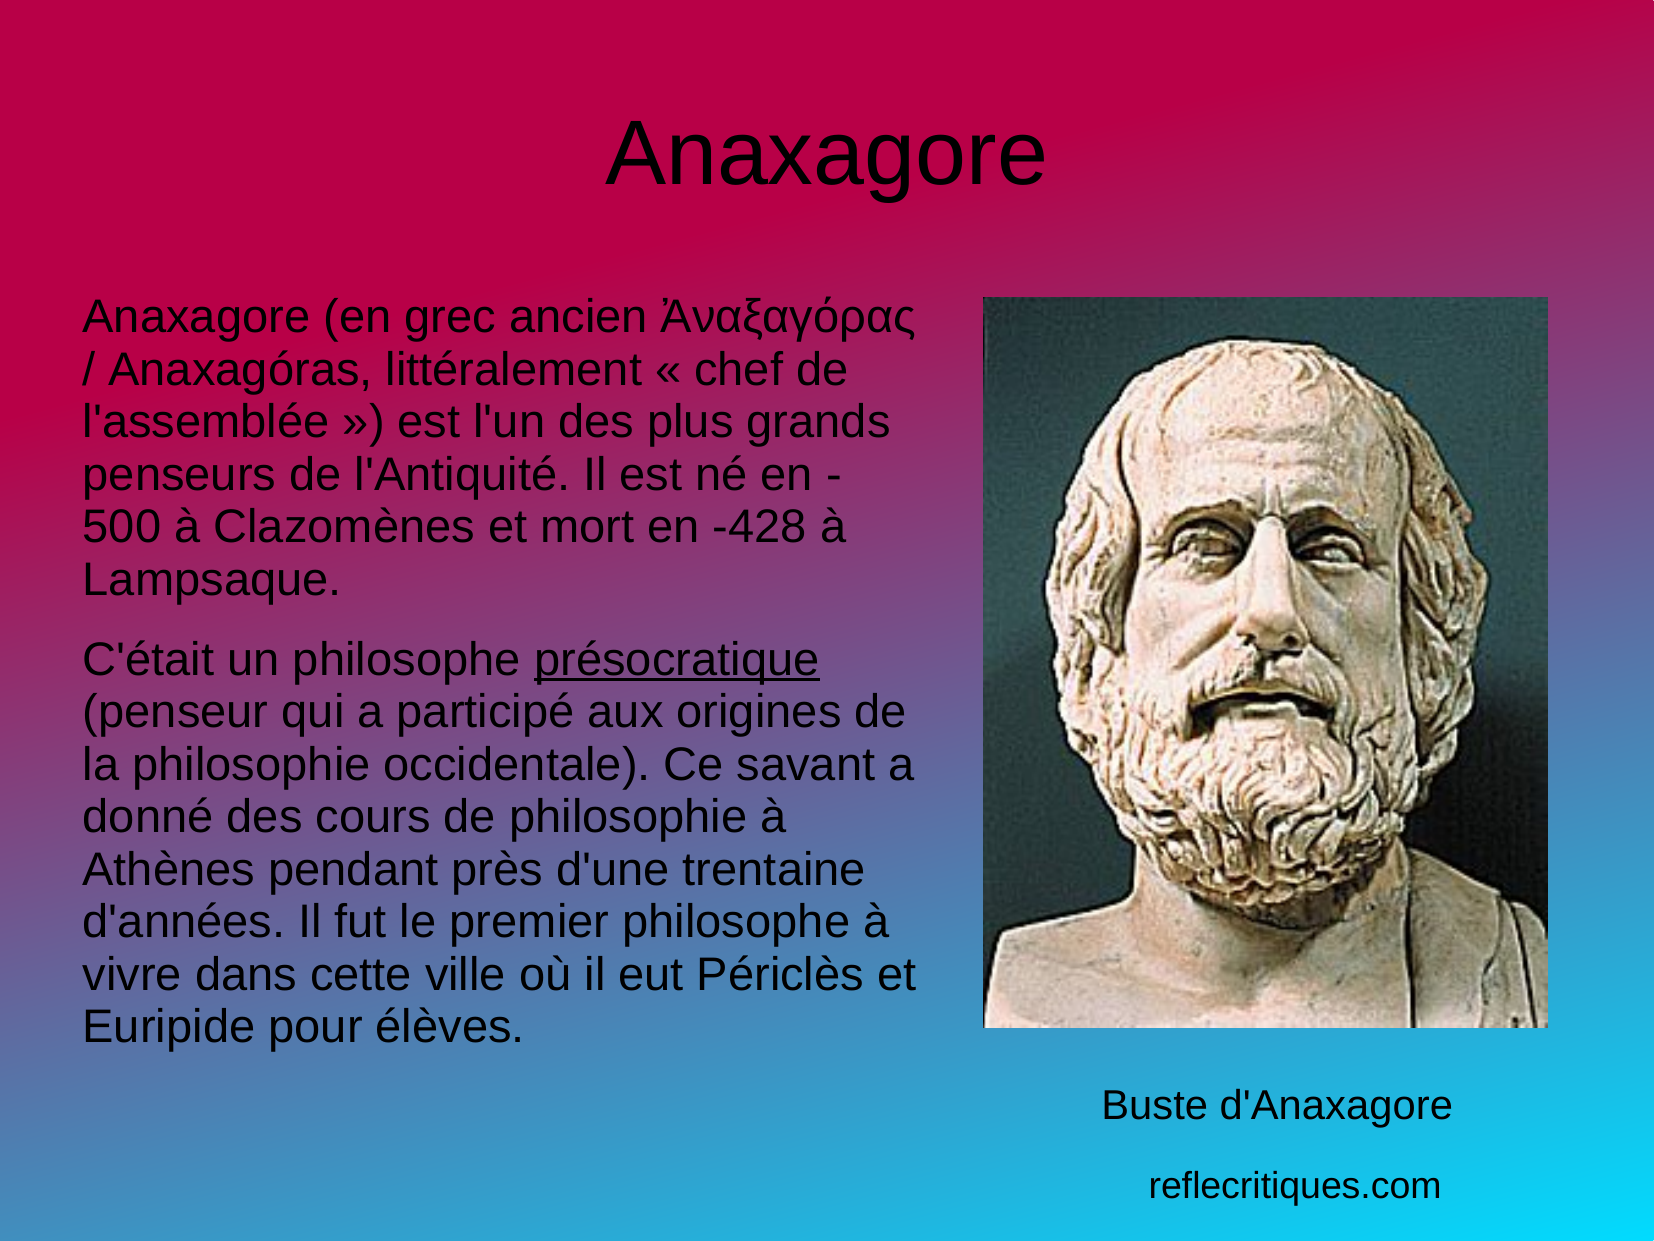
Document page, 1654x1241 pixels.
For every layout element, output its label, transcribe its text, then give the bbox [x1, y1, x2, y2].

text_box Buste d'Anaxagore [1086, 1074, 1524, 1137]
title Anaxagore [82, 49, 1571, 257]
picture [983, 297, 1548, 1028]
text_box reflecritiques.com [1133, 1157, 1512, 1215]
list Anaxagore (en grec ancien Ἀναξαγόρας / Anaxagóras, littéralement « chef de l'assemblée ») est l'un des plus grands penseurs de l'Antiquité. Il est né en -500 à Clazomènes et mort en -428 à Lampsaque. C'était un philosophe présocratique (penseur qui a participé aux origines de la philosophie occidentale). Ce savant a donné des cours de philosophie à Athènes pendant près d'une trentaine d'années. Il fut le premier philosophe à vivre dans cette ville où il eut Périclès et Euripide pour élèves. [82, 290, 922, 1109]
